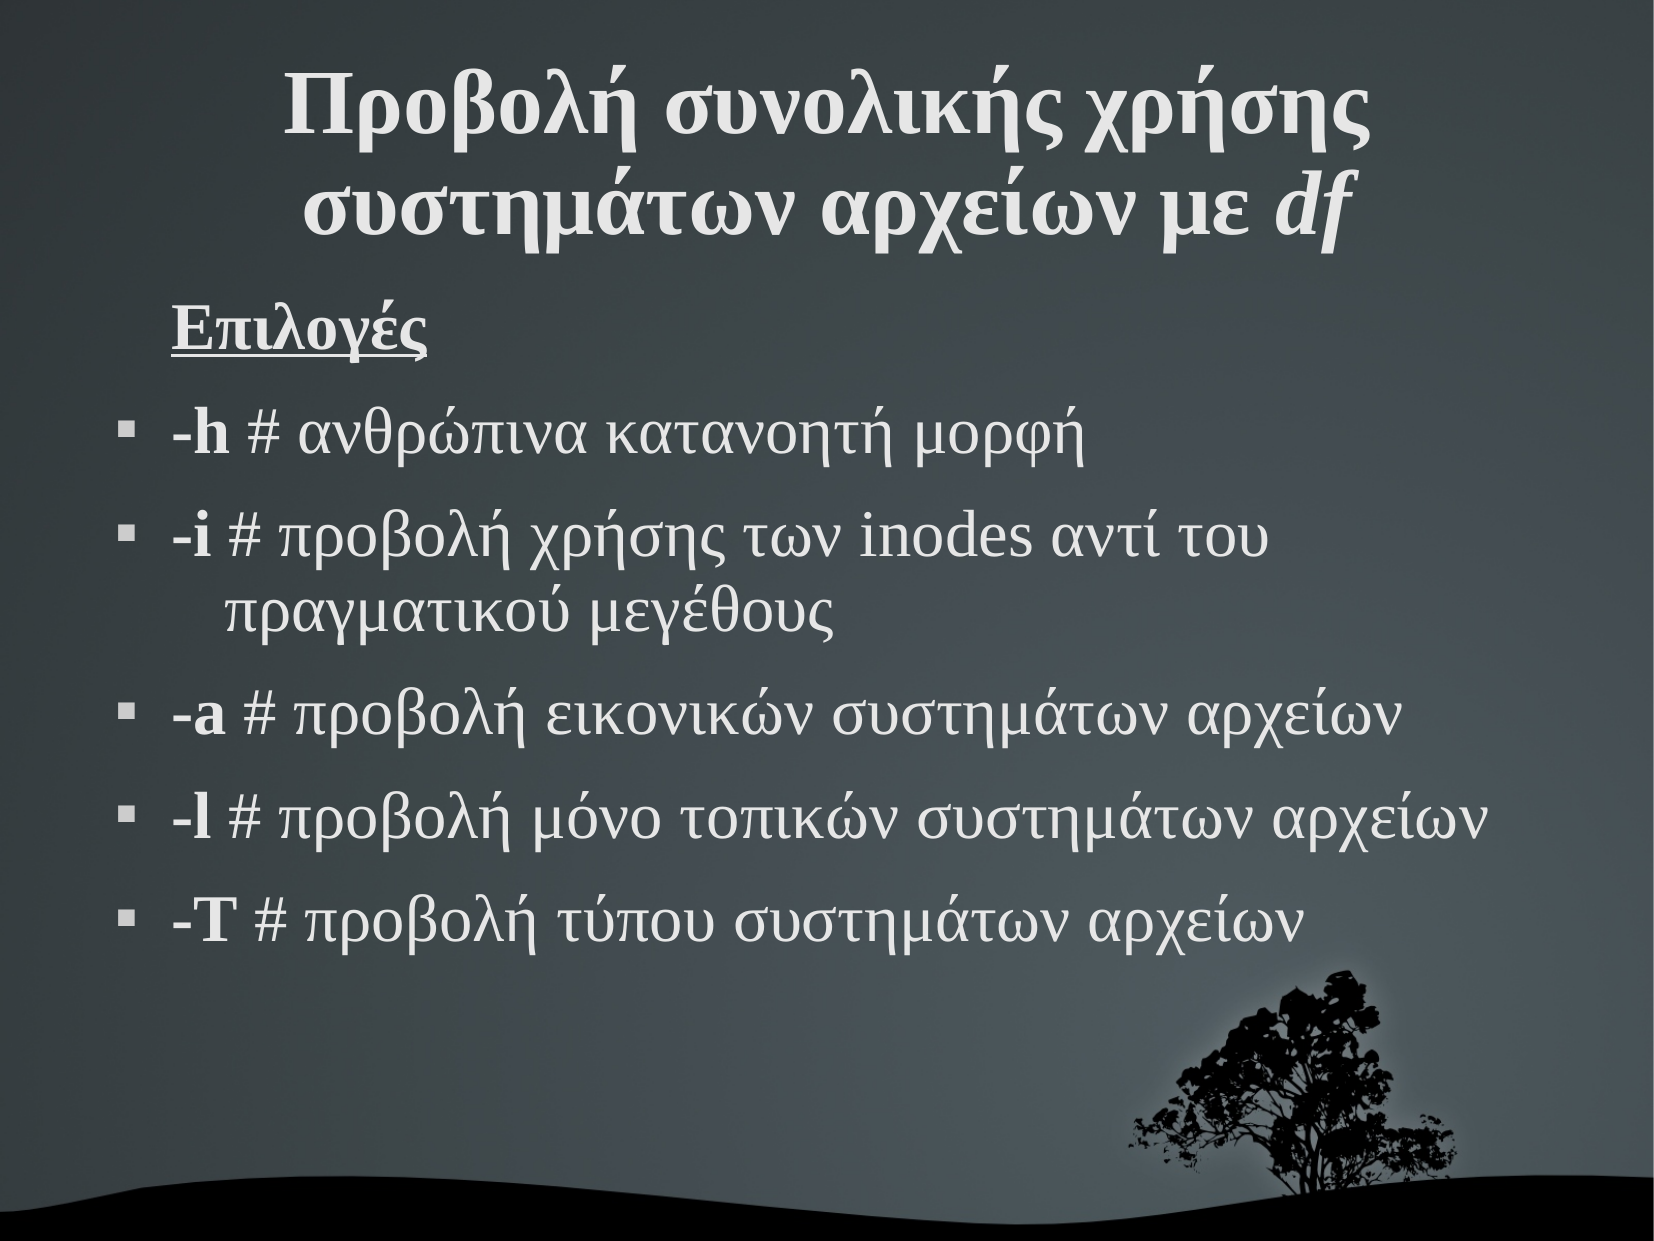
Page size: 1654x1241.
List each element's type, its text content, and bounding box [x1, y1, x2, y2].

title Προβολή συνολικής χρήσης συστημάτων αρχείων με df [82, 33, 1571, 273]
list Επιλογές -h # ανθρώπινα κατανοητή μορφή -i # προβολή χρήσης των inodes αντί του πραγματικού μεγέθους -a # προβολή εικονικών συστημάτων αρχείων -l # προβολή μόνο τοπικών συστημάτων αρχείων -Τ # προβολή τύπου συστημάτων αρχείων [82, 290, 1571, 1109]
picture [0, 0, 1654, 1241]
